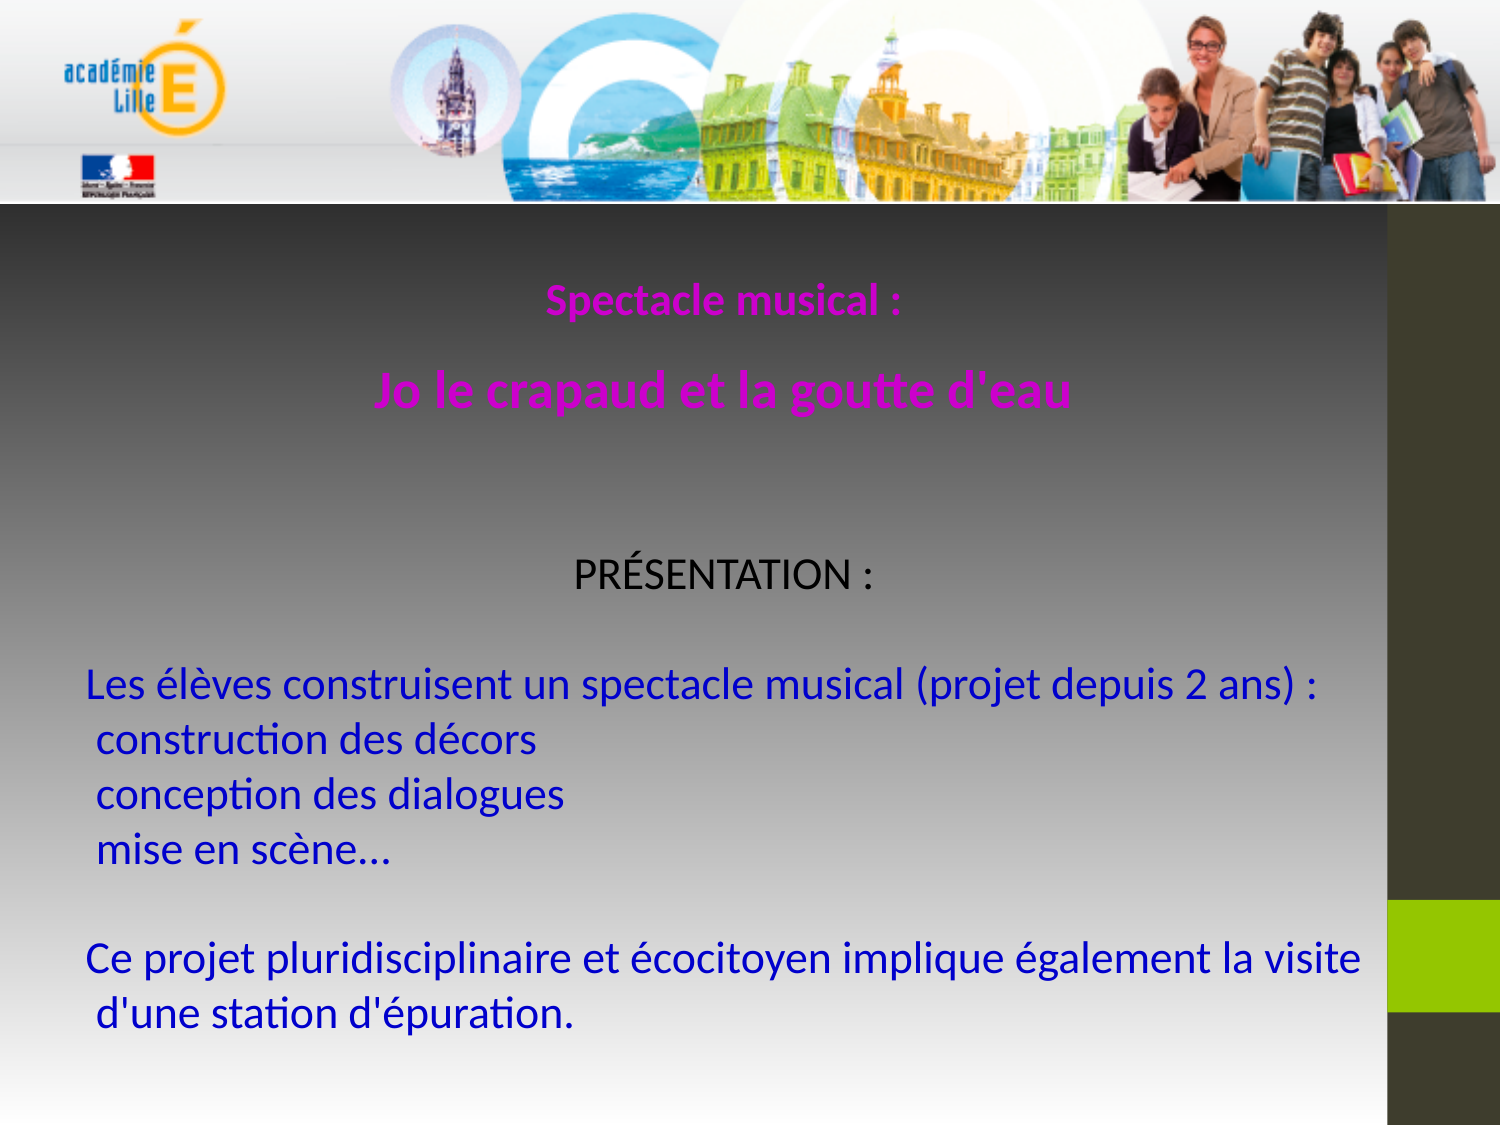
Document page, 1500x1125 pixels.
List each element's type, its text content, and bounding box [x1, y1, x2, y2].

picture [0, 0, 1500, 204]
text_box Spectacle musical : Jo le crapaud et la goutte d'eau PRÉSENTATION : Les élèves construisent un spectacle musical (projet depuis 2 ans) : construction des décors conception des dialogues mise en scène... Ce projet pluridisciplinaire et écocitoyen implique également la visite d'une station d'épuration. [70, 262, 1359, 1056]
